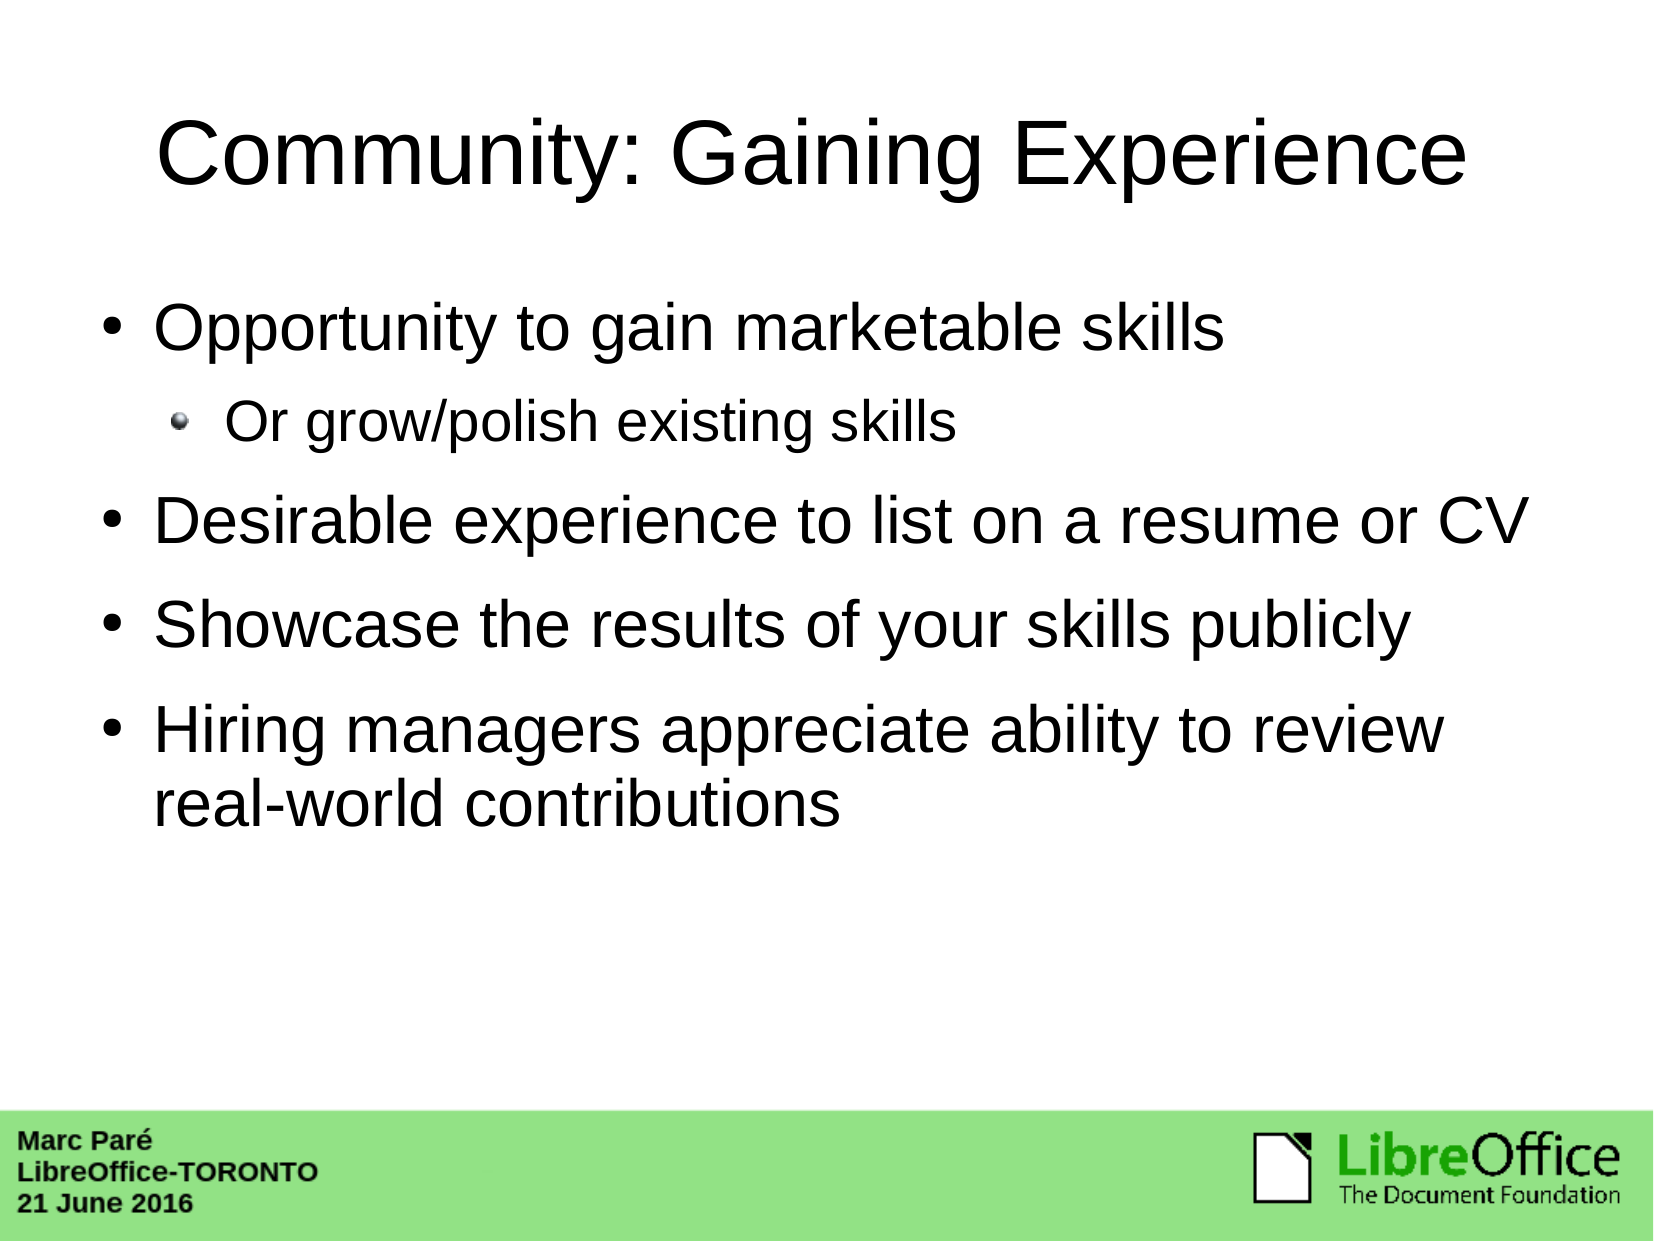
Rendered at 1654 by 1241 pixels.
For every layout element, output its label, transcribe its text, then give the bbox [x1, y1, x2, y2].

list Opportunity to gain marketable skills Or grow/polish existing skills Desirable experience to list on a resume or CV Showcase the results of your skills publicly Hiring managers appreciate ability to review real-world contributions [82, 290, 1571, 1010]
picture [0, 0, 1654, 1241]
title Community: Gaining Experience [82, 49, 1571, 257]
